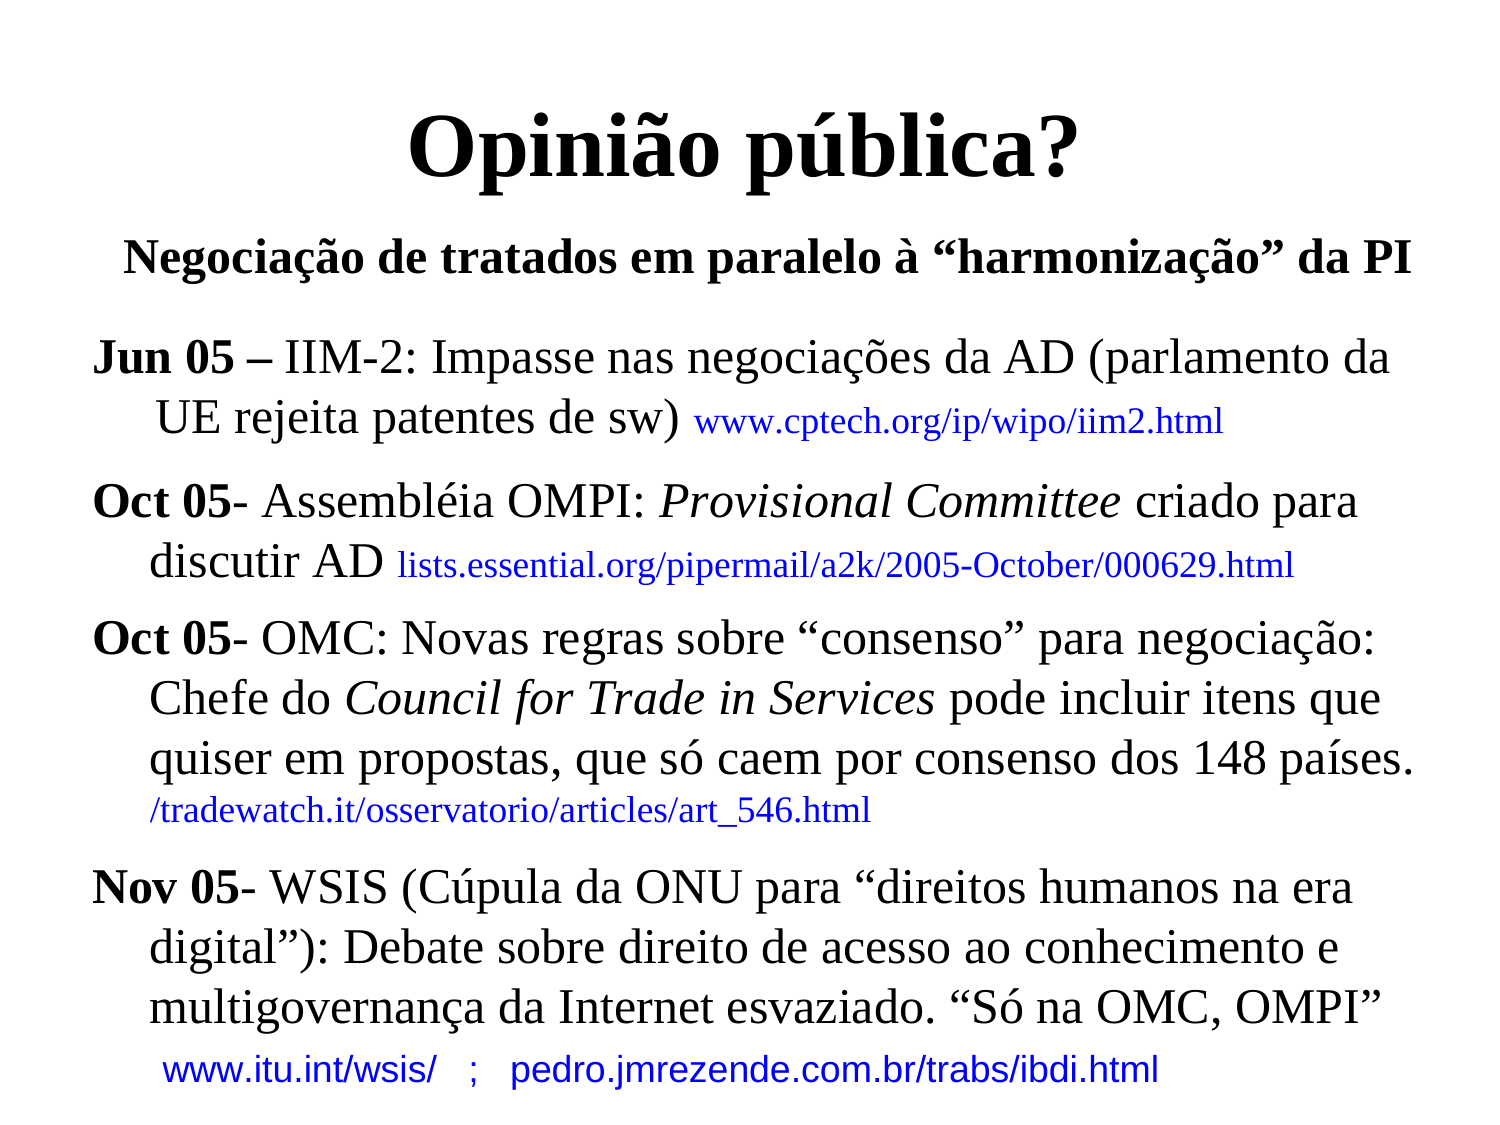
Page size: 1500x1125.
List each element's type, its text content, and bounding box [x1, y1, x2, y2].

title Opinião pública? [20, 62, 1469, 223]
text_box Negociação de tratados em paralelo à “harmonização” da PI Jun 05 – IIM-2: Impasse nas negociações da AD (parlamento da UE rejeita patentes de sw) www.cptech.org/ip/wipo/iim2.html Oct 05- Assembléia OMPI: Provisional Committee criado para discutir AD lists.essential.org/pipermail/a2k/2005-October/000629.html Oct 05- OMC: Novas regras sobre “consenso” para negociação: Chefe do Council for Trade in Services pode incluir itens que quiser em propostas, que só caem por consenso dos 148 países. /tradewatch.it/osservatorio/articles/art_546.html Nov 05- WSIS (Cúpula da ONU para “direitos humanos na era digital”): Debate sobre direito de acesso ao conhecimento e multigovernança da Internet esvaziado. “Só na OMC, OMPI” www.itu.int/wsis/ ; pedro.jmrezende.com.br/trabs/ibdi.html [91, 229, 1421, 1104]
